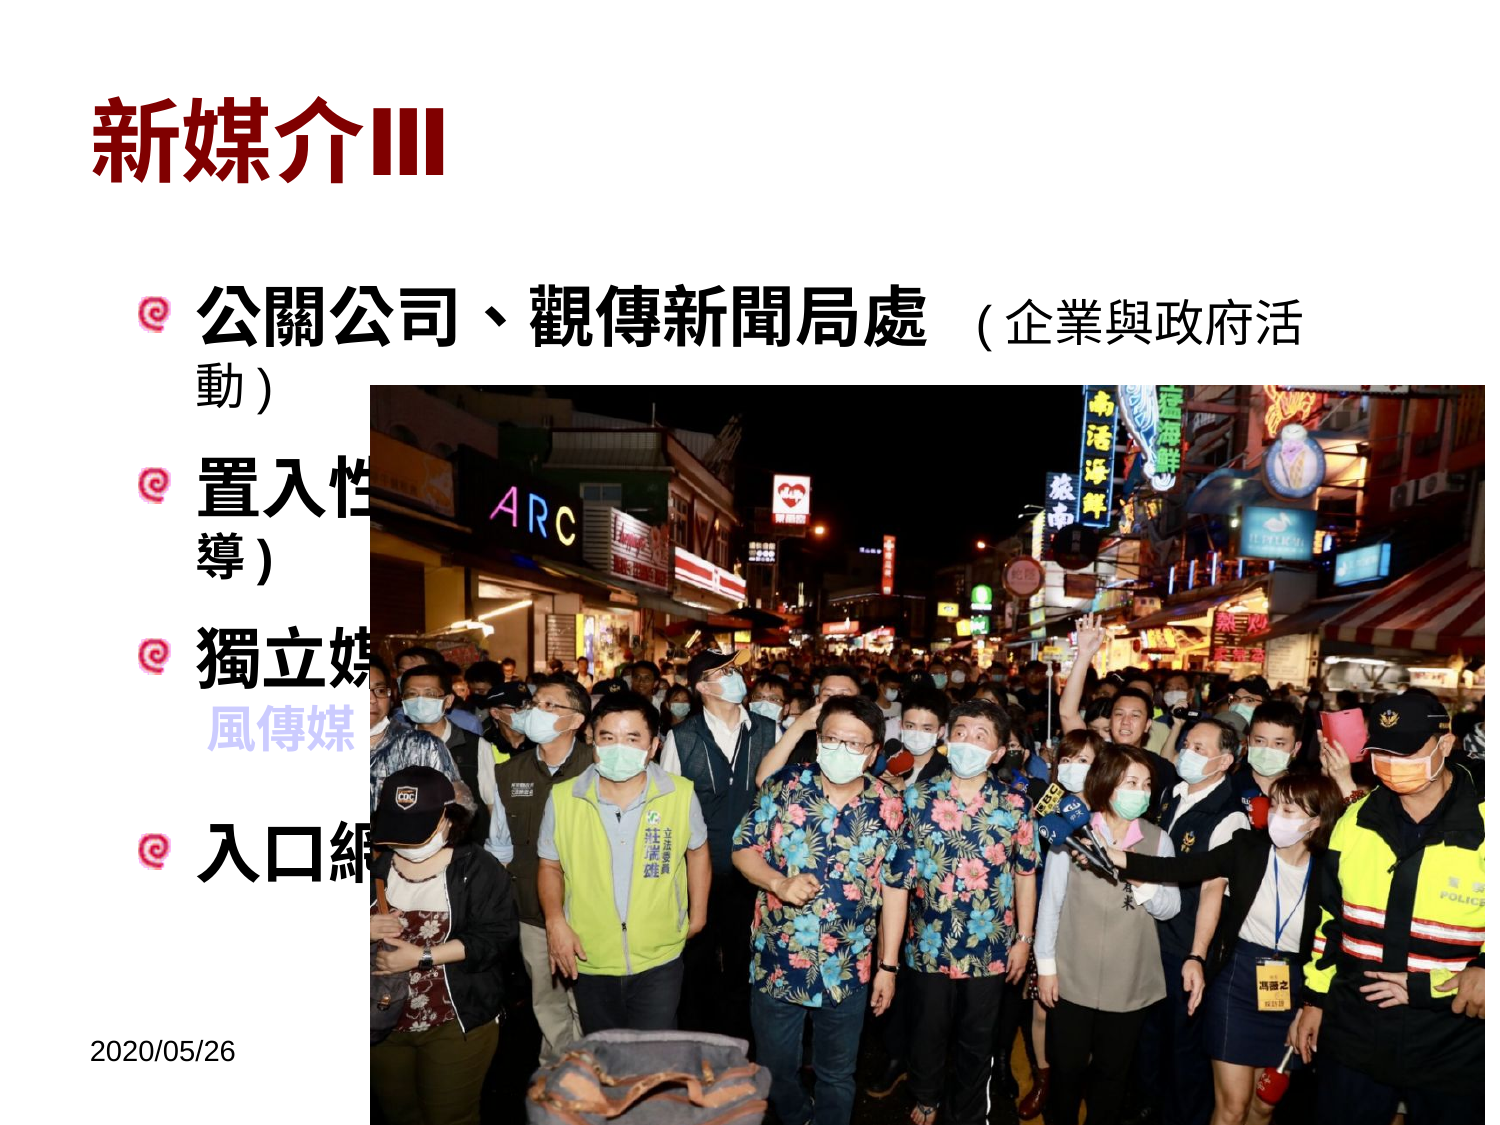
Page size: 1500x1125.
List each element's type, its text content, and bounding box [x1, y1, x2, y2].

text_box 2020/05/26 [74, 1024, 370, 1103]
picture [370, 385, 1485, 1125]
text_box 新媒介Ⅲ [75, 45, 1426, 233]
picture [138, 638, 173, 675]
picture [138, 296, 173, 333]
picture [138, 467, 173, 504]
text_box 公關公司、觀傳新聞局處 (企業與政府活動) 置入性行銷 (研究發表會、平面座談會、專題報導) 獨立媒體 新頭殼 newtalk 上下游 苦勞網 報導者 風傳媒 入口網站 [123, 267, 1388, 787]
picture [138, 833, 173, 870]
